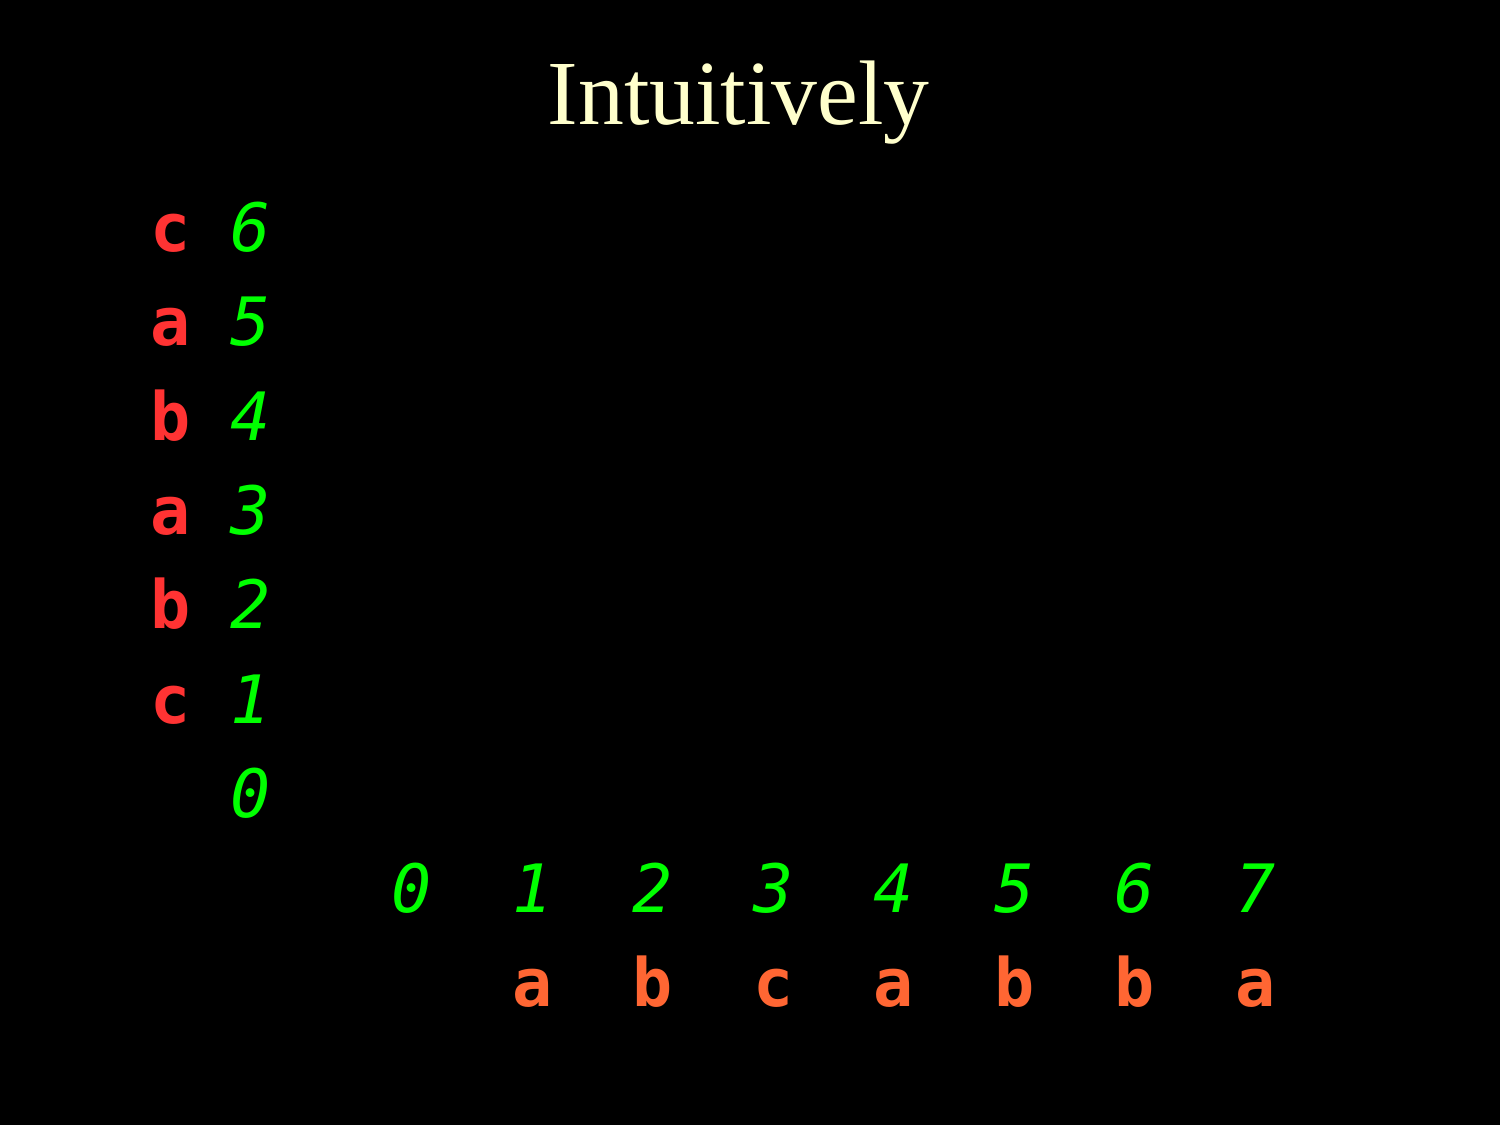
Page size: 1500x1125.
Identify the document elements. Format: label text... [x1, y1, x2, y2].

list c 6 a 5 b 4 a 3 b 2 c 1 0 0 1 2 3 4 5 6 7 a b c a b b a [150, 189, 1403, 1088]
title Intuitively [22, 37, 1480, 150]
